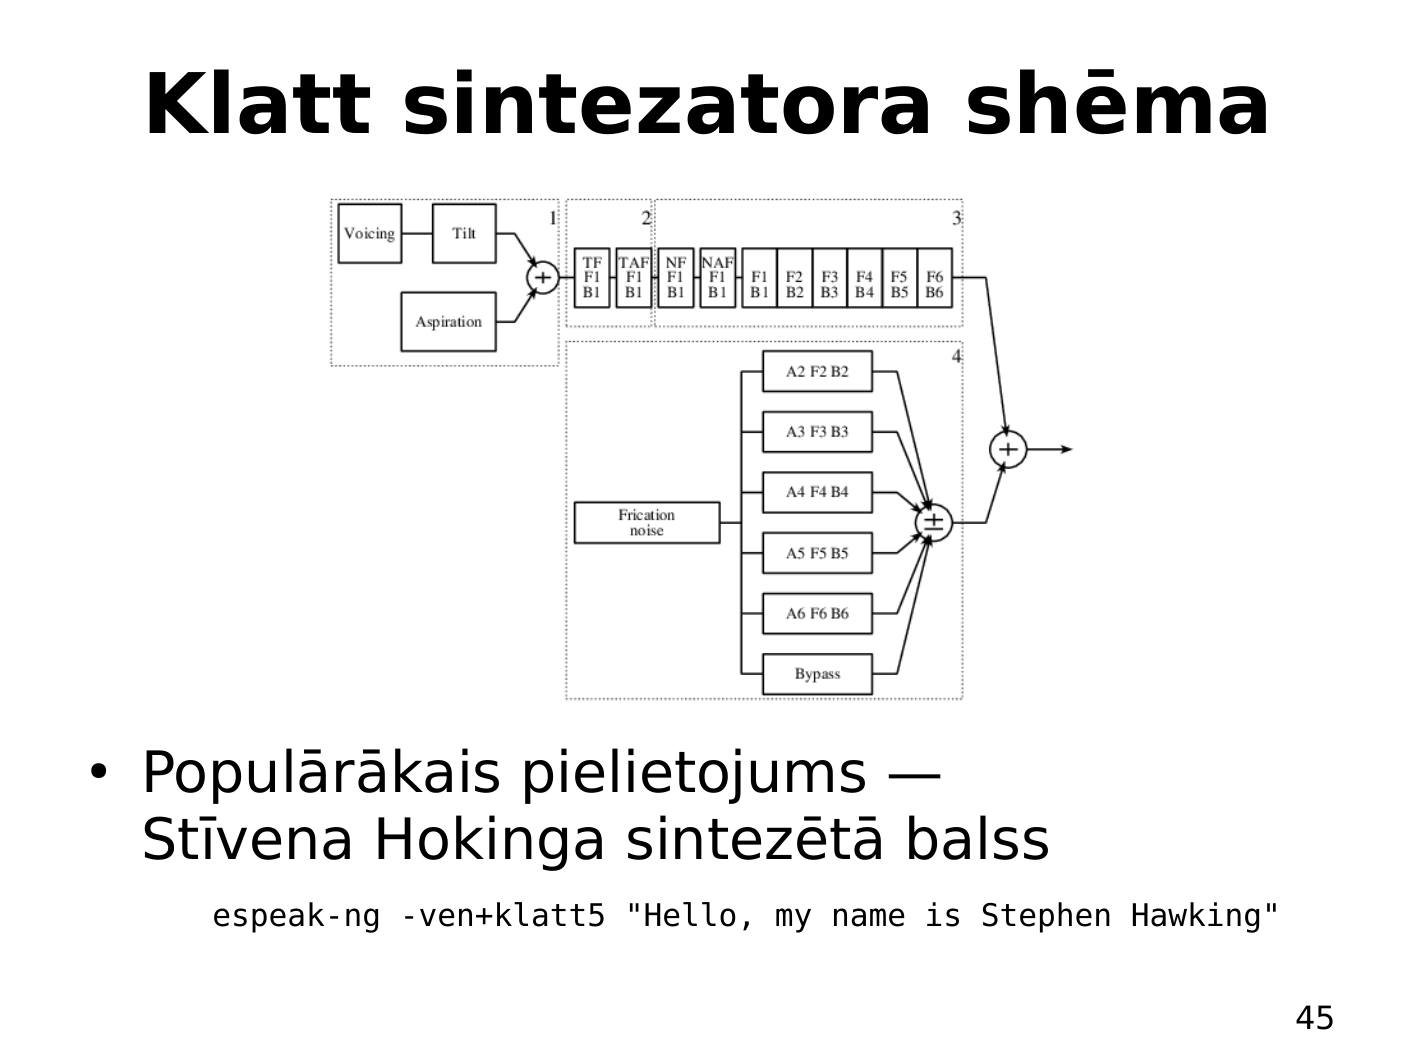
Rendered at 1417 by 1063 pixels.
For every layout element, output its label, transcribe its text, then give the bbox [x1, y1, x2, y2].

title Klatt sintezatora shēma [70, 42, 1346, 168]
list Populārākais pielietojums — Stīvena Hokinga sintezētā balss espeak-ng -ven+klatt5 "Hello, my name is Stephen Hawking" [70, 739, 1346, 1034]
picture [271, 168, 1140, 739]
